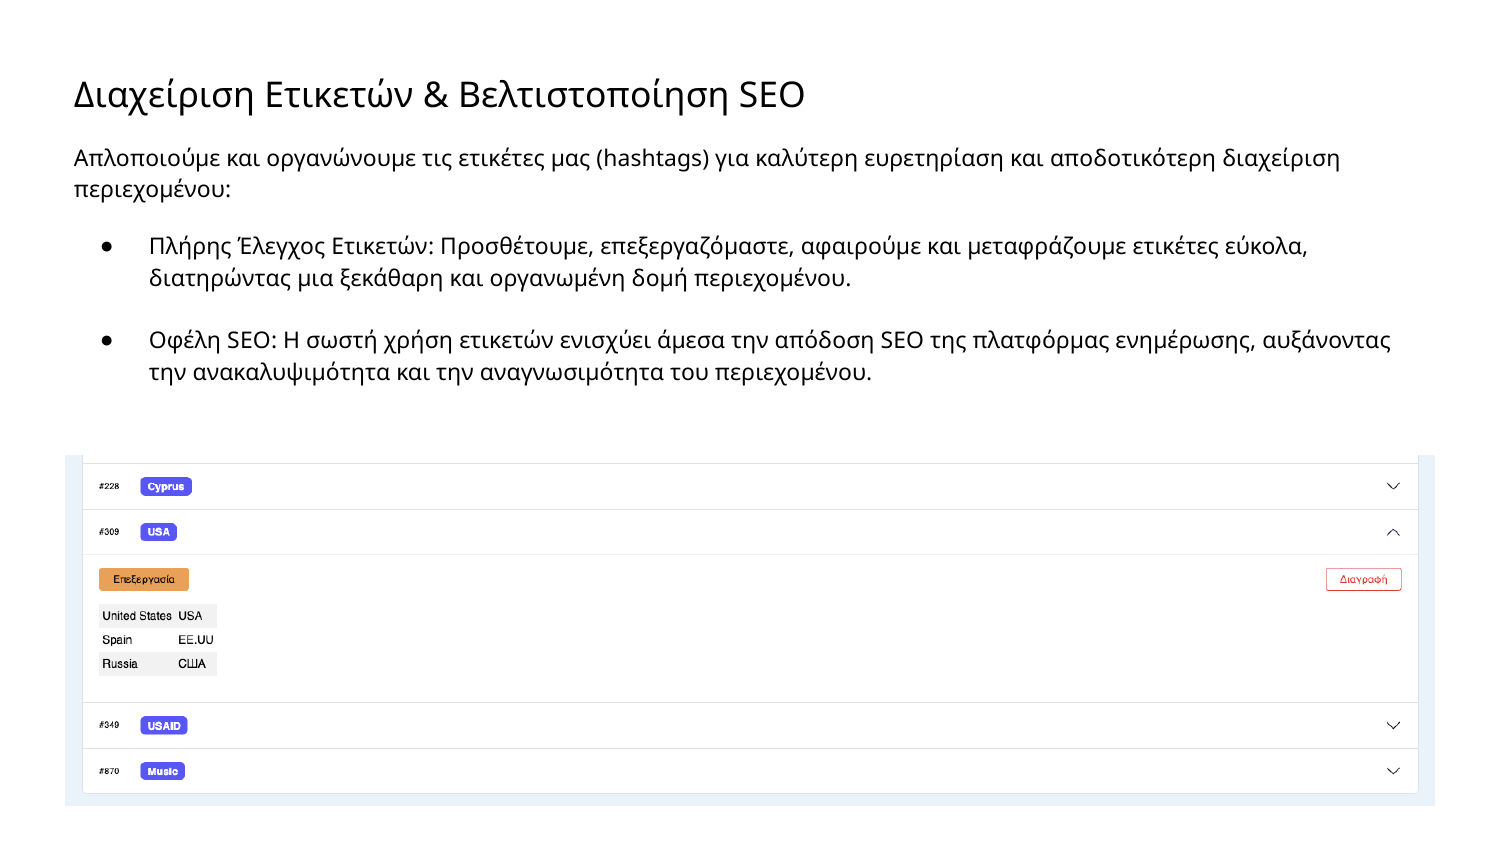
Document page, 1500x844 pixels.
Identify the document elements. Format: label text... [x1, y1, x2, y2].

text_box Διαχείριση Ετικετών & Βελτιστοποίηση SEO Απλοποιούμε και οργανώνουμε τις ετικέτες μας (hashtags) για καλύτερη ευρετηρίαση και αποδοτικότερη διαχείριση περιεχομένου: Πλήρης Έλεγχος Ετικετών: Προσθέτουμε, επεξεργαζόμαστε, αφαιρούμε και μεταφράζουμε ετικέτες εύκολα, διατηρώντας μια ξεκάθαρη και οργανωμένη δομή περιεχομένου. Οφέλη SEO: Η σωστή χρήση ετικετών ενισχύει άμεσα την απόδοση SEO της πλατφόρμας ενημέρωσης, αυξάνοντας την ανακαλυψιμότητα και την αναγνωσιμότητα του περιεχομένου. [58, 50, 1441, 432]
picture [65, 455, 1435, 806]
